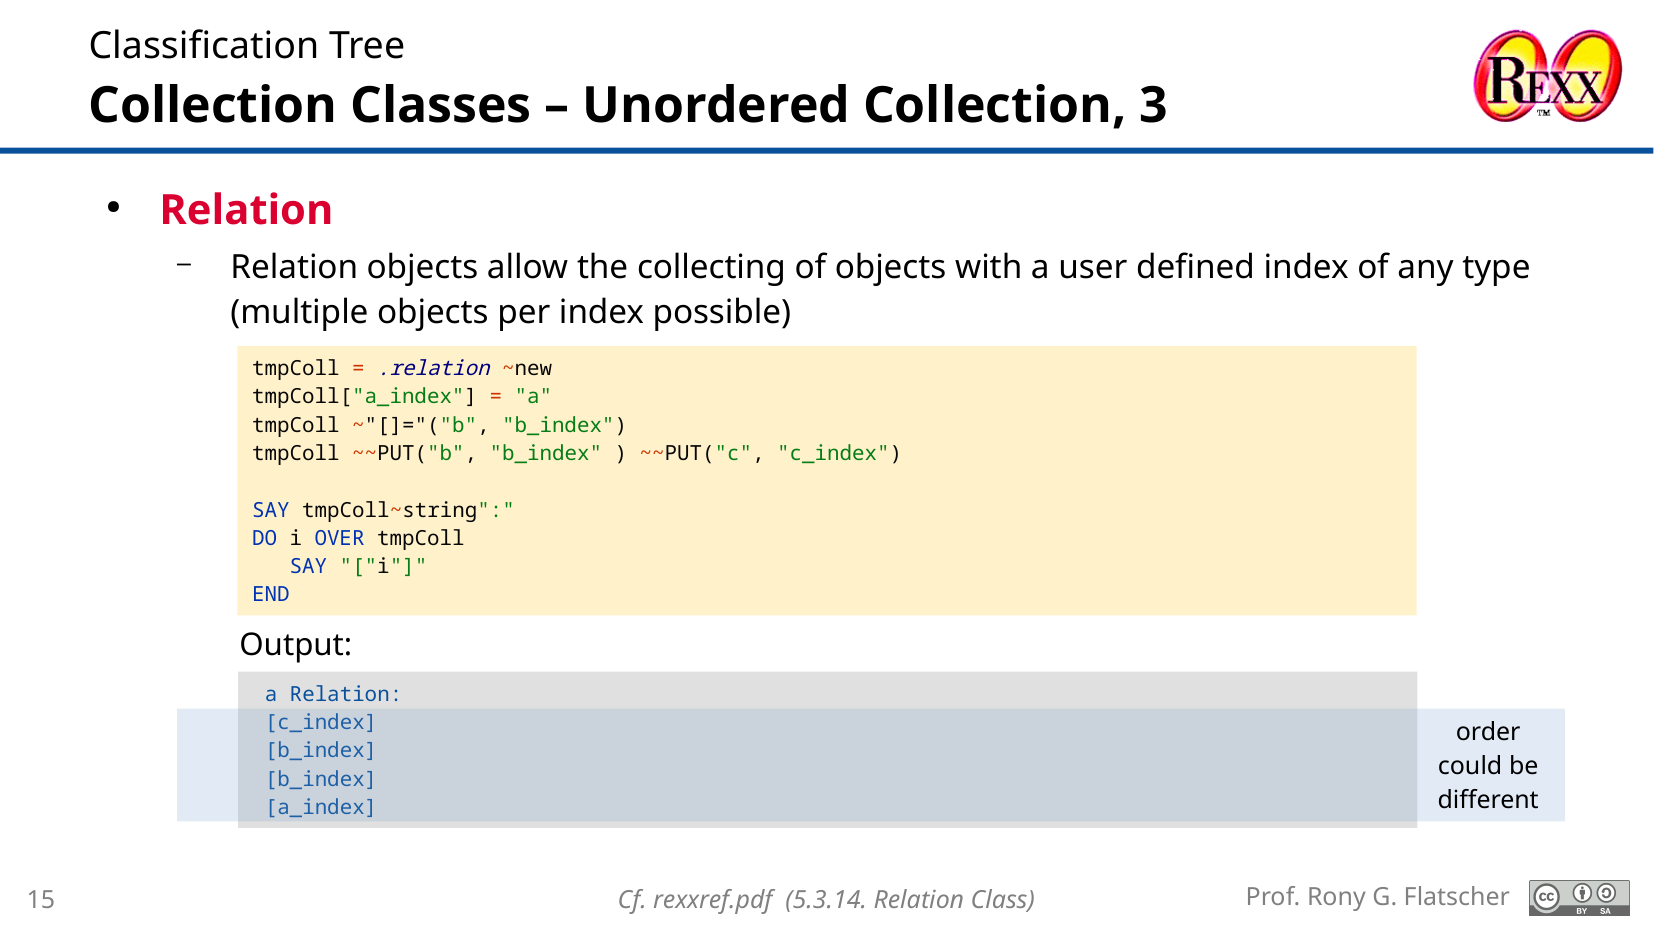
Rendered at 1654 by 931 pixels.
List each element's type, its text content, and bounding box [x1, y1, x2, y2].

text_box order could be different [177, 708, 1565, 822]
title Classification Tree [29, 0, 1654, 59]
text_box Cf. rexxref.pdf (5.3.14. Relation Class) [0, 874, 1654, 922]
title Collection Classes – Unordered Collection, 3 [29, 59, 1654, 148]
text_box Output: [224, 614, 390, 670]
text_box tmpColl = .relation ~new tmpColl["a_index"] = "a" tmpColl ~"[]="("b", "b_index") tmpColl ~~PUT("b", "b_index" ) ~~PUT("c", "c_index") SAY tmpColl~string":" DO i OVER tmpColl SAY "["i"]" END [237, 346, 1417, 604]
text_box Cf. rexxref.pdf (5.3.2. Collection Class) [237, 604, 1417, 616]
text_box a Relation: [c_index] [b_index] [b_index] [a_index] [238, 671, 1418, 708]
list Relation Relation objects allow the collecting of objects with a user defined index of any type (multiple objects per index possible) [88, 177, 1577, 857]
